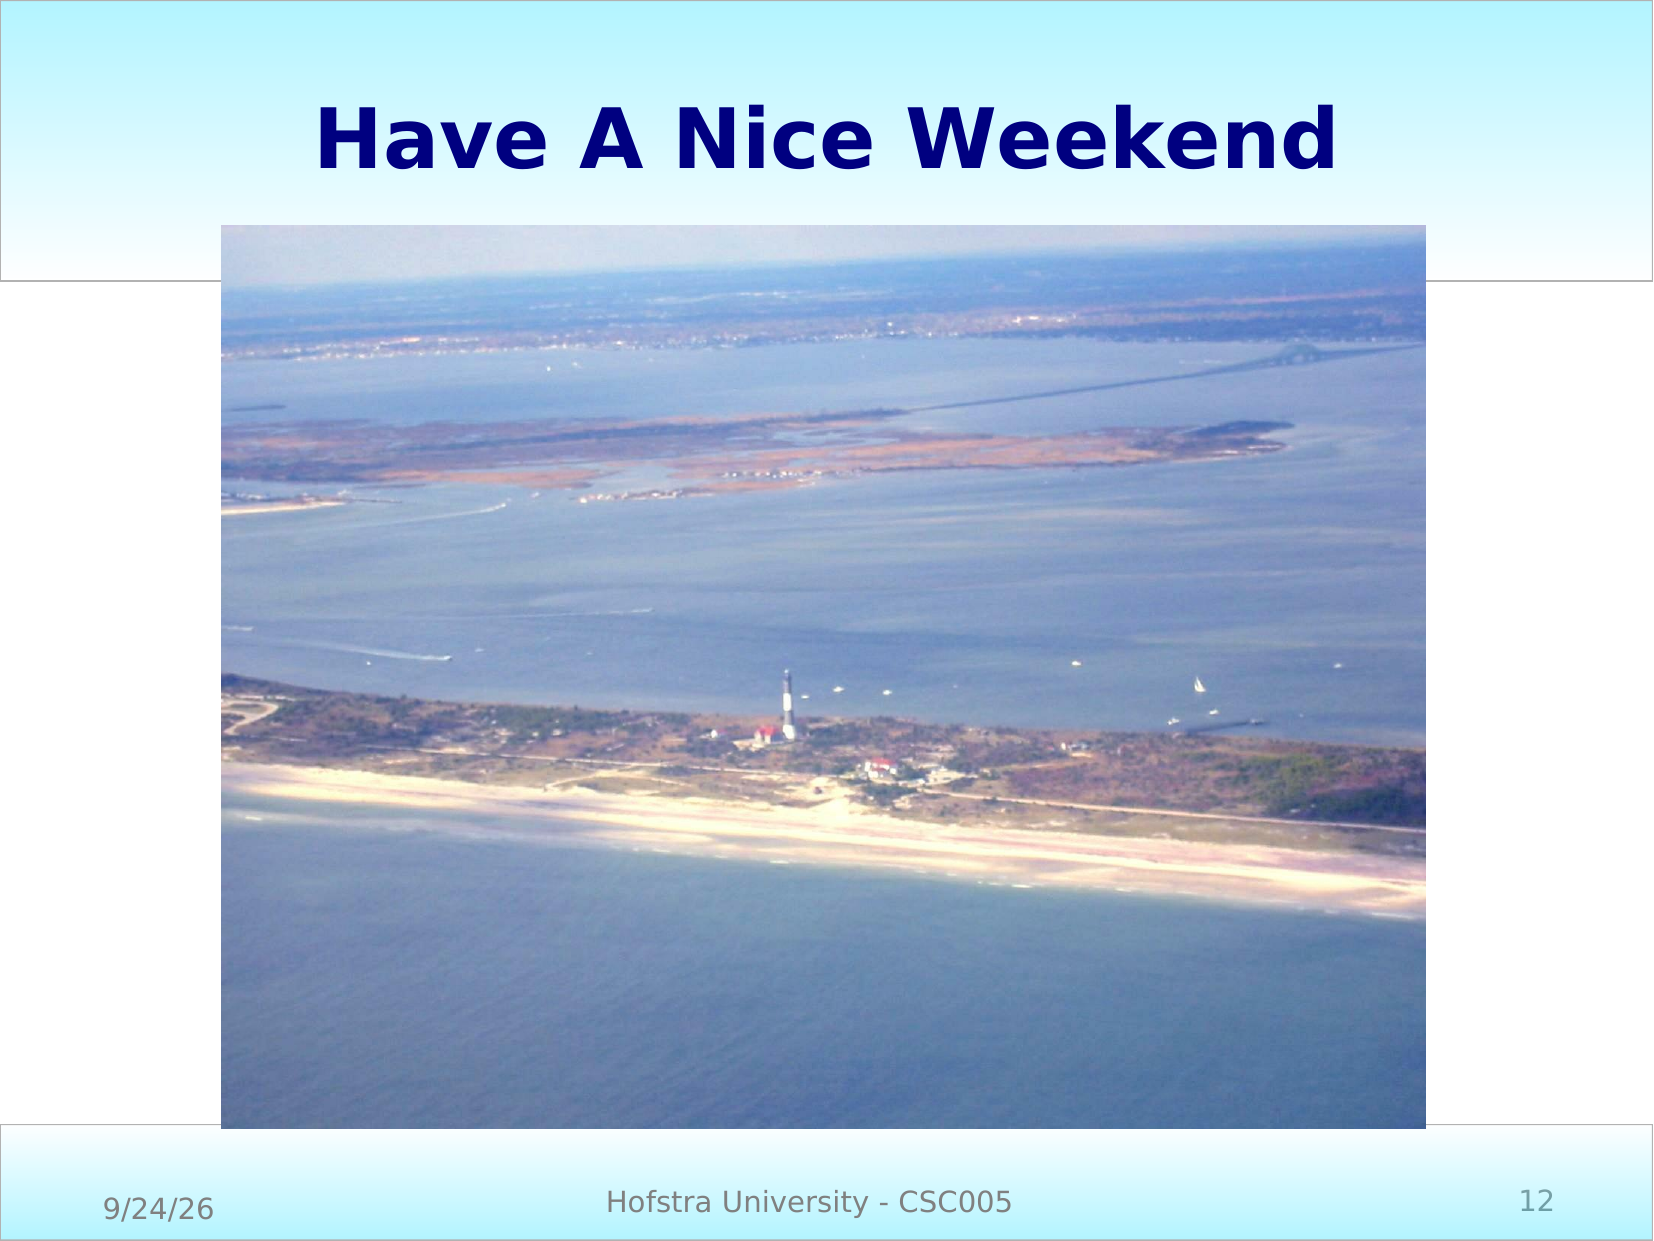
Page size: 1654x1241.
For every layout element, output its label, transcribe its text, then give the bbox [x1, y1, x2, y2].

title Have A Nice Weekend [78, 10, 1576, 270]
picture [221, 225, 1426, 1129]
